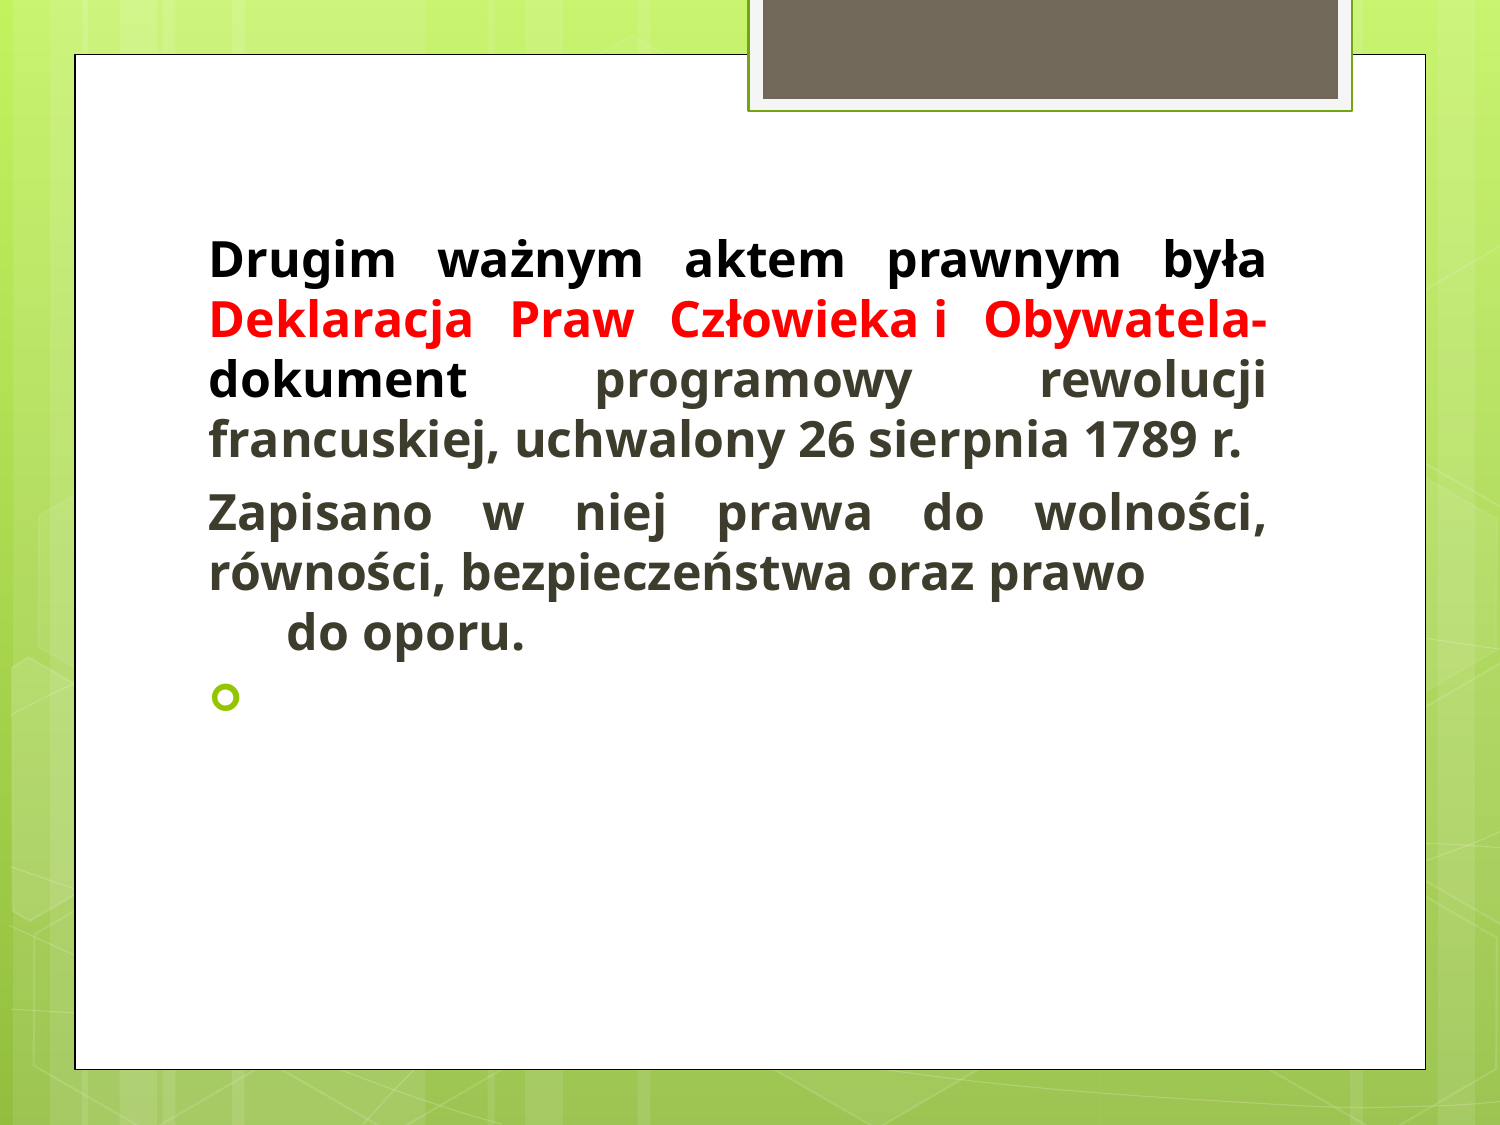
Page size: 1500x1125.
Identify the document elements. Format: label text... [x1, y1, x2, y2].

list Drugim ważnym aktem prawnym była Deklaracja Praw Człowieka i Obywatela-dokument programowy rewolucji francuskiej, uchwalony 26 sierpnia 1789 r. Zapisano w niej prawa do wolności, równości, bezpieczeństwa oraz prawo do oporu. [171, 219, 1283, 957]
